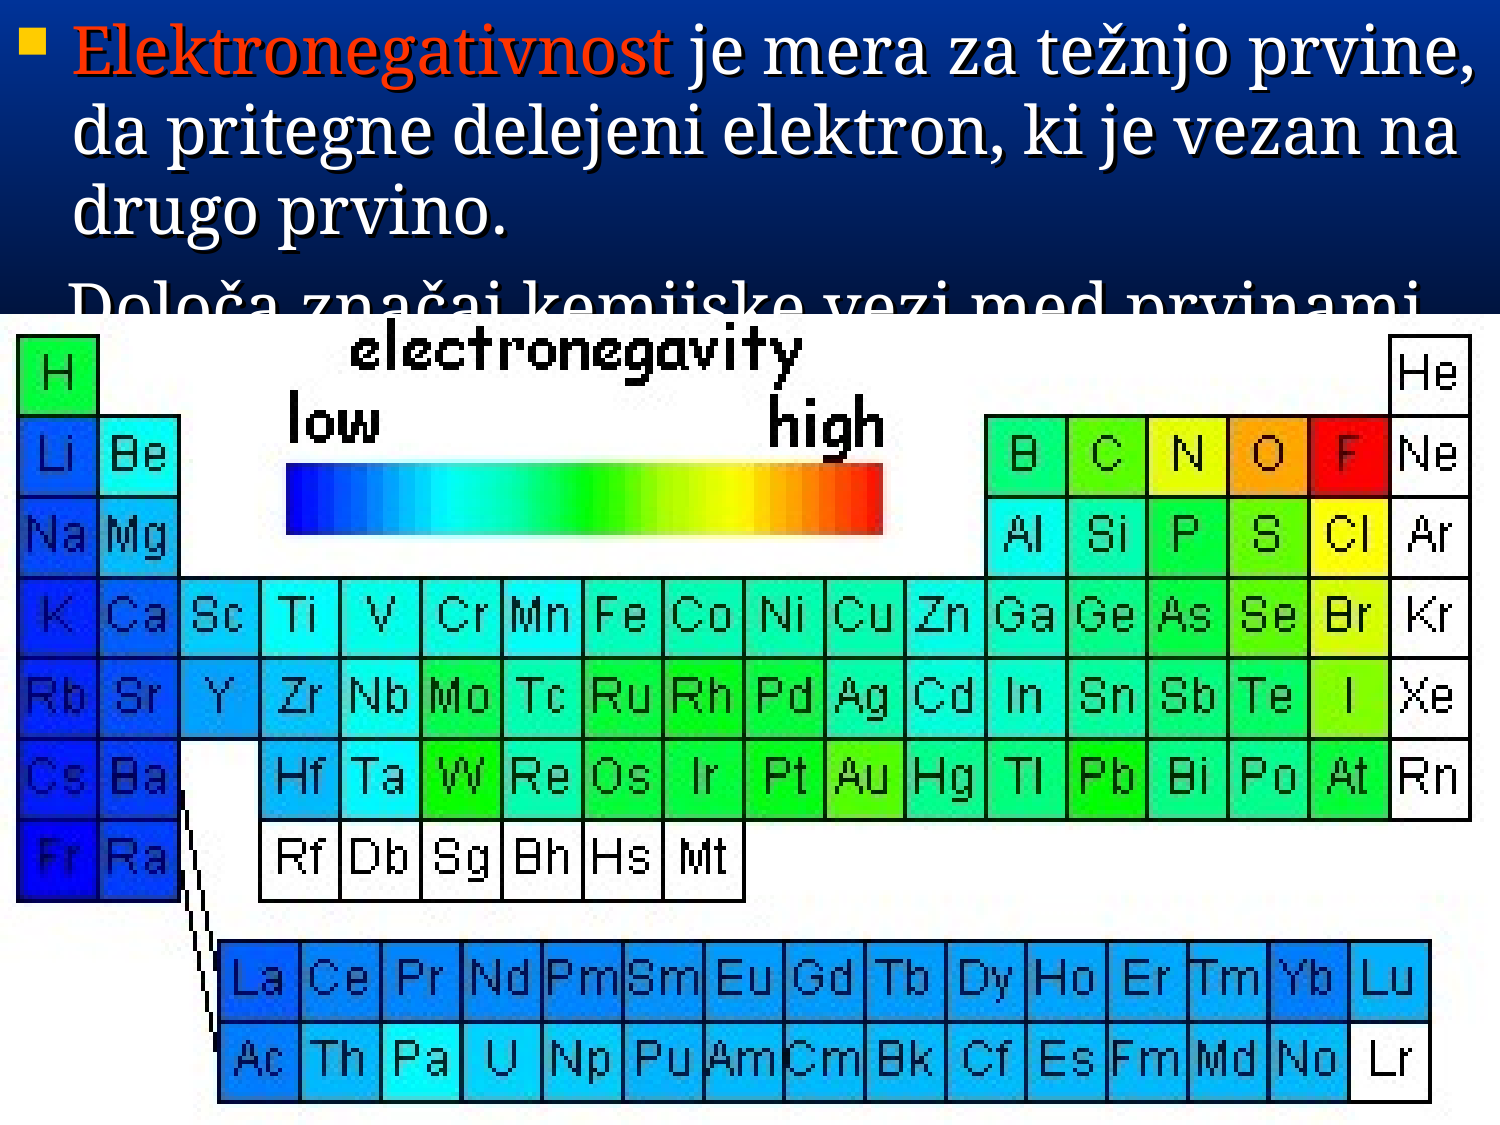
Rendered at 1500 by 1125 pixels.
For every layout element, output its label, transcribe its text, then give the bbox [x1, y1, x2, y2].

picture [0, 314, 1500, 1125]
list Elektronegativnost je mera za težnjo prvine, da pritegne delejeni elektron, ki je vezan na drugo prvino. Določa značaj kemijske vezi med prvinami. [0, 0, 1500, 314]
